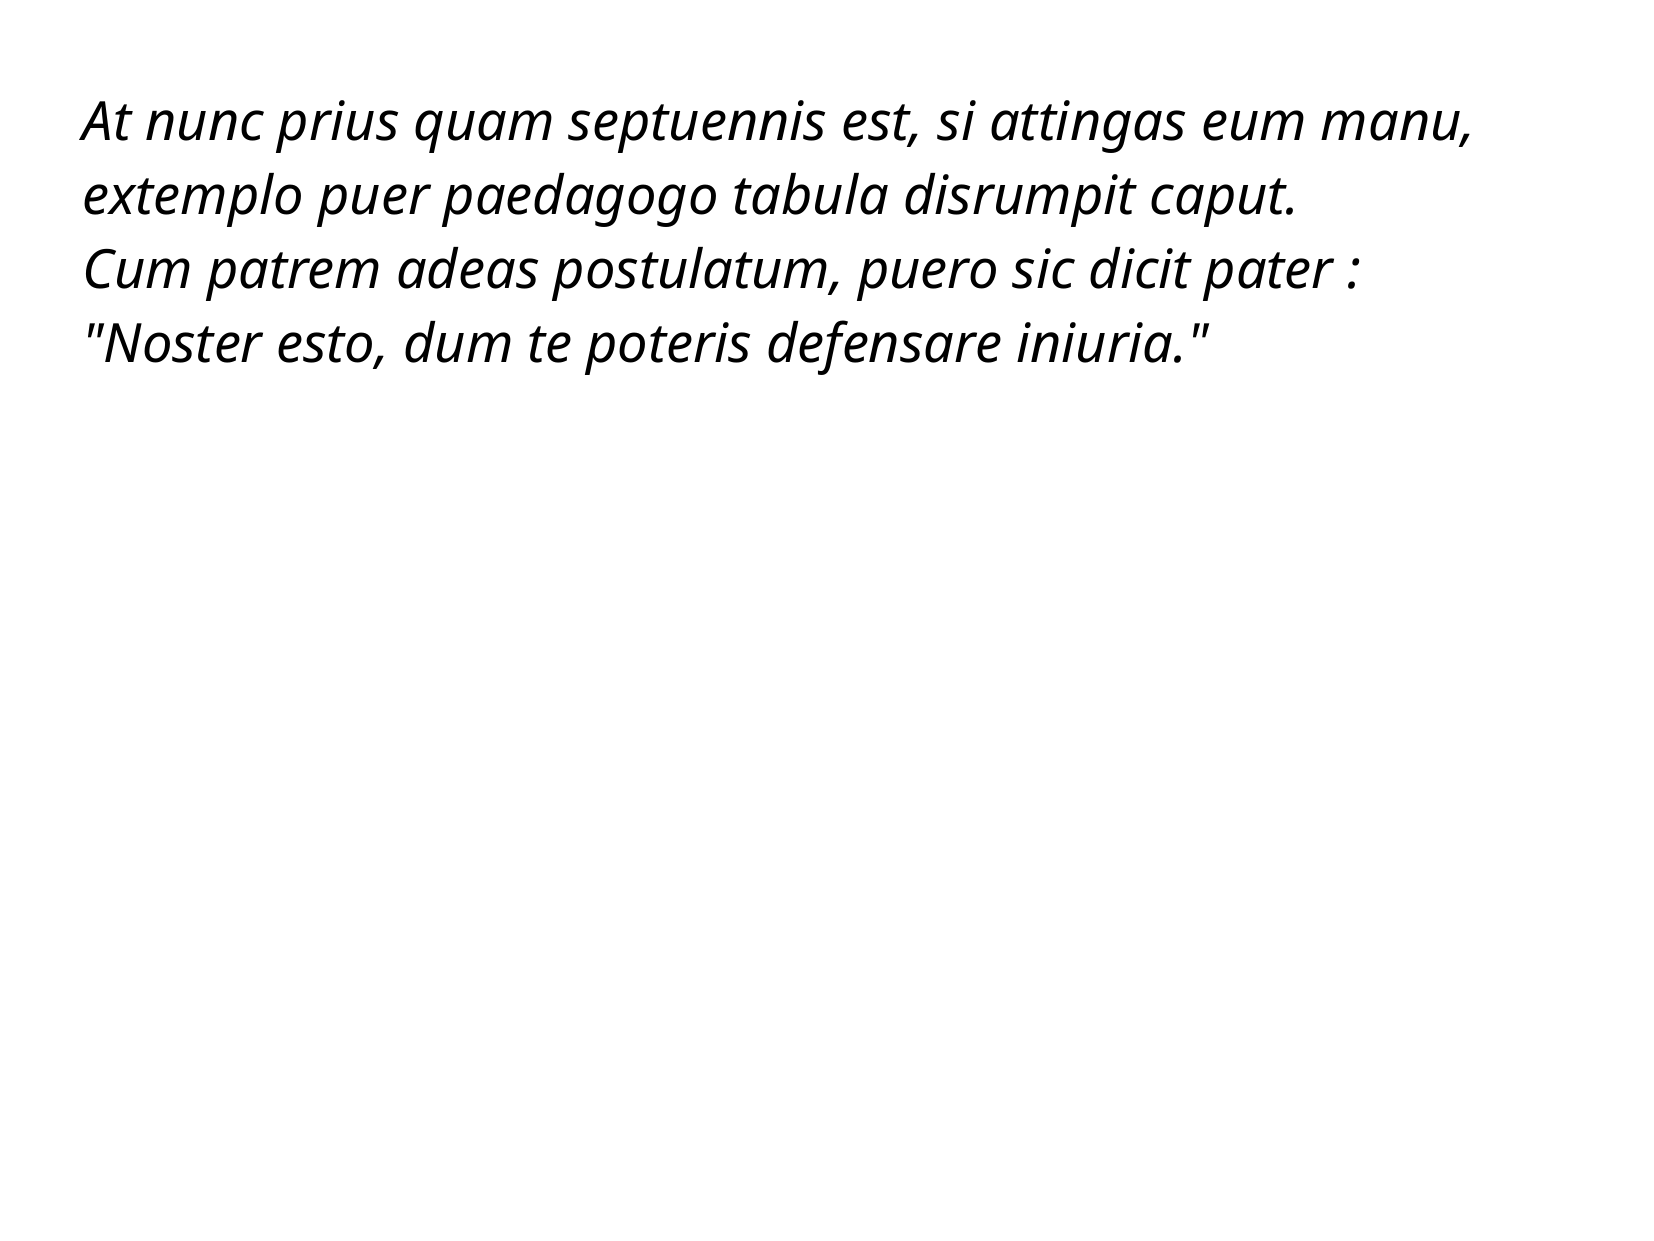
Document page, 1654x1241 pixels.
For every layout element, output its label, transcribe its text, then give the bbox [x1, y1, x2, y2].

list At nunc prius quam septuennis est, si attingas eum manu, extemplo puer paedagogo tabula disrumpit caput. Cum patrem adeas postulatum, puero sic dicit pater : "Noster esto, dum te poteris defensare iniuria." [82, 82, 1571, 1109]
